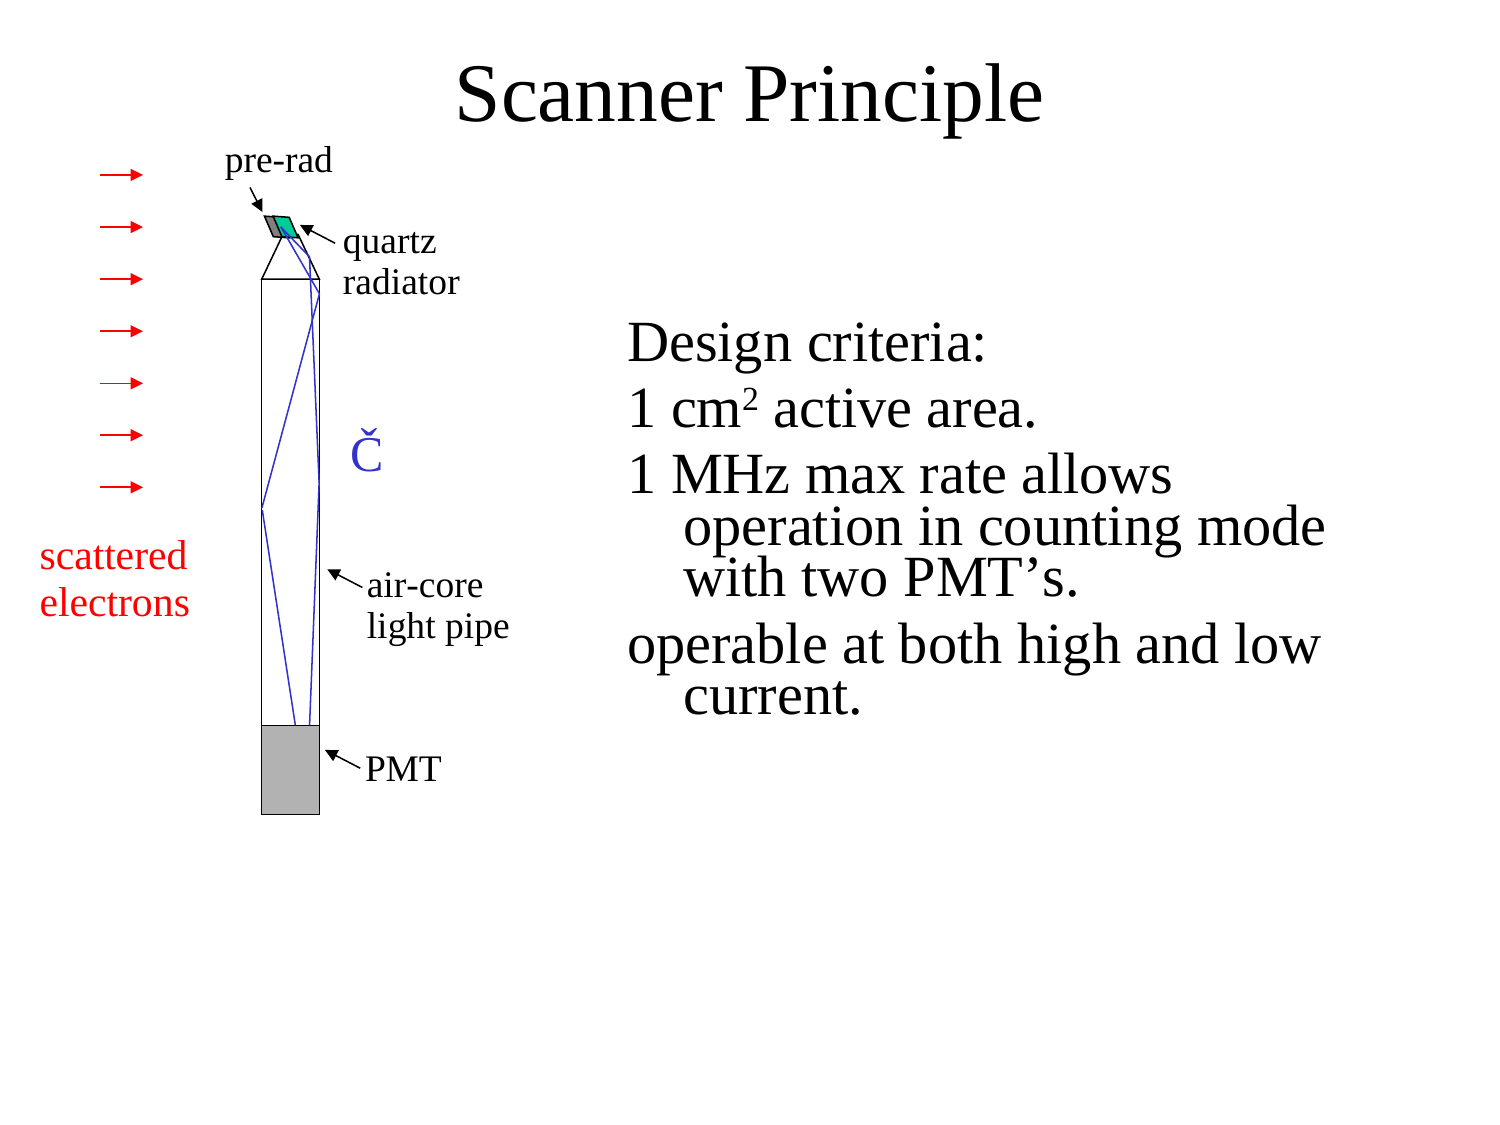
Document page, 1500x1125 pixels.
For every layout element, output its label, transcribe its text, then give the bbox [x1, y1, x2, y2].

text_box [261, 332, 320, 815]
text_box quartz radiator [328, 212, 475, 311]
text_box air-core light pipe [352, 556, 526, 655]
text_box [311, 261, 320, 291]
list Design criteria: 1 cm2 active area. 1 MHz max rate allows operation in counting mode with two PMT’s. operable at both high and low current. [612, 312, 1413, 781]
text_box PMT [350, 739, 458, 797]
text_box [294, 234, 306, 250]
text_box scattered electrons [24, 524, 206, 633]
text_box [312, 285, 318, 311]
title Scanner Principle [112, 35, 1388, 152]
text_box pre-rad [210, 131, 349, 189]
text_box [289, 238, 309, 272]
text_box [314, 299, 320, 461]
text_box [261, 216, 311, 504]
text_box Č [335, 419, 399, 490]
